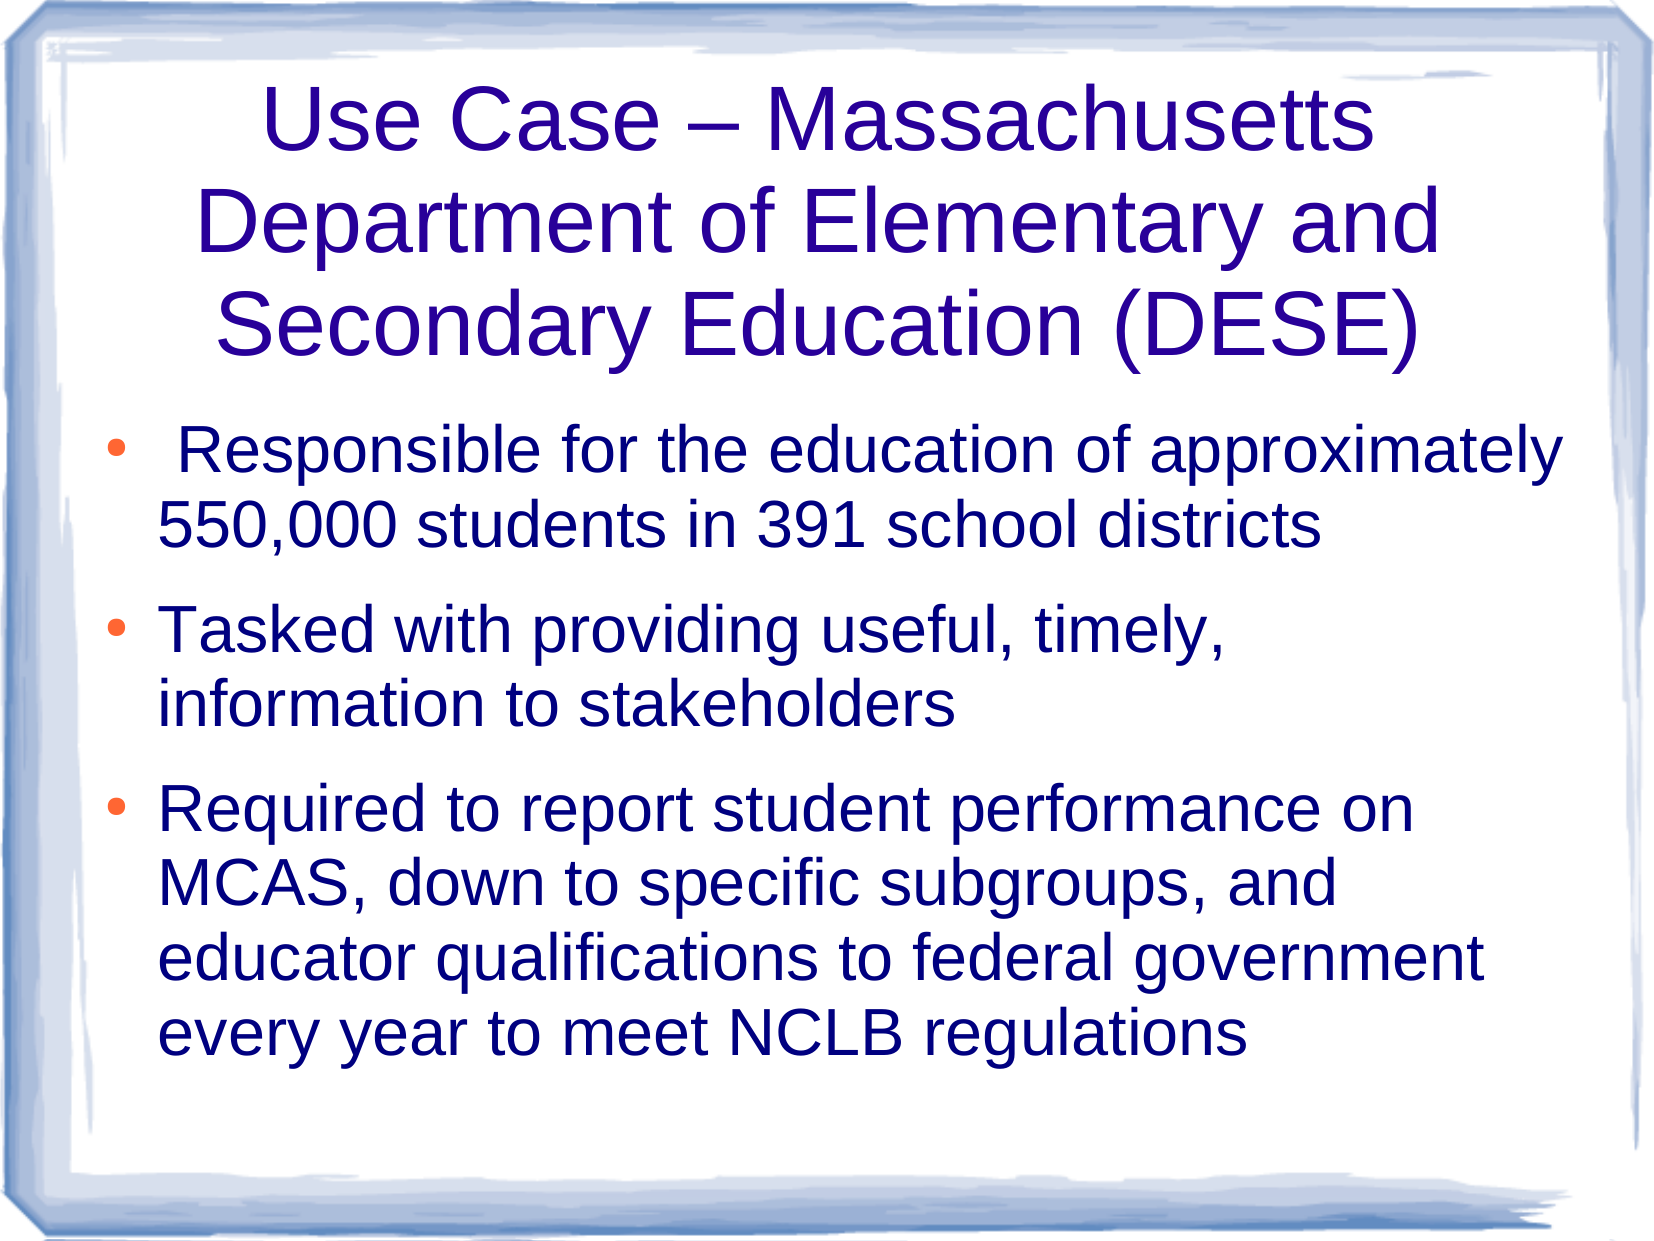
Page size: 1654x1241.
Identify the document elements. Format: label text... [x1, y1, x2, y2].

picture [0, 0, 1654, 1241]
title Use Case – Massachusetts Department of Elementary and Secondary Education (DESE) [75, 67, 1564, 376]
list Responsible for the education of approximately 550,000 students in 391 school districts Tasked with providing useful, timely, information to stakeholders Required to report student performance on MCAS, down to specific subgroups, and educator qualifications to federal government every year to meet NCLB regulations [86, 412, 1576, 1104]
